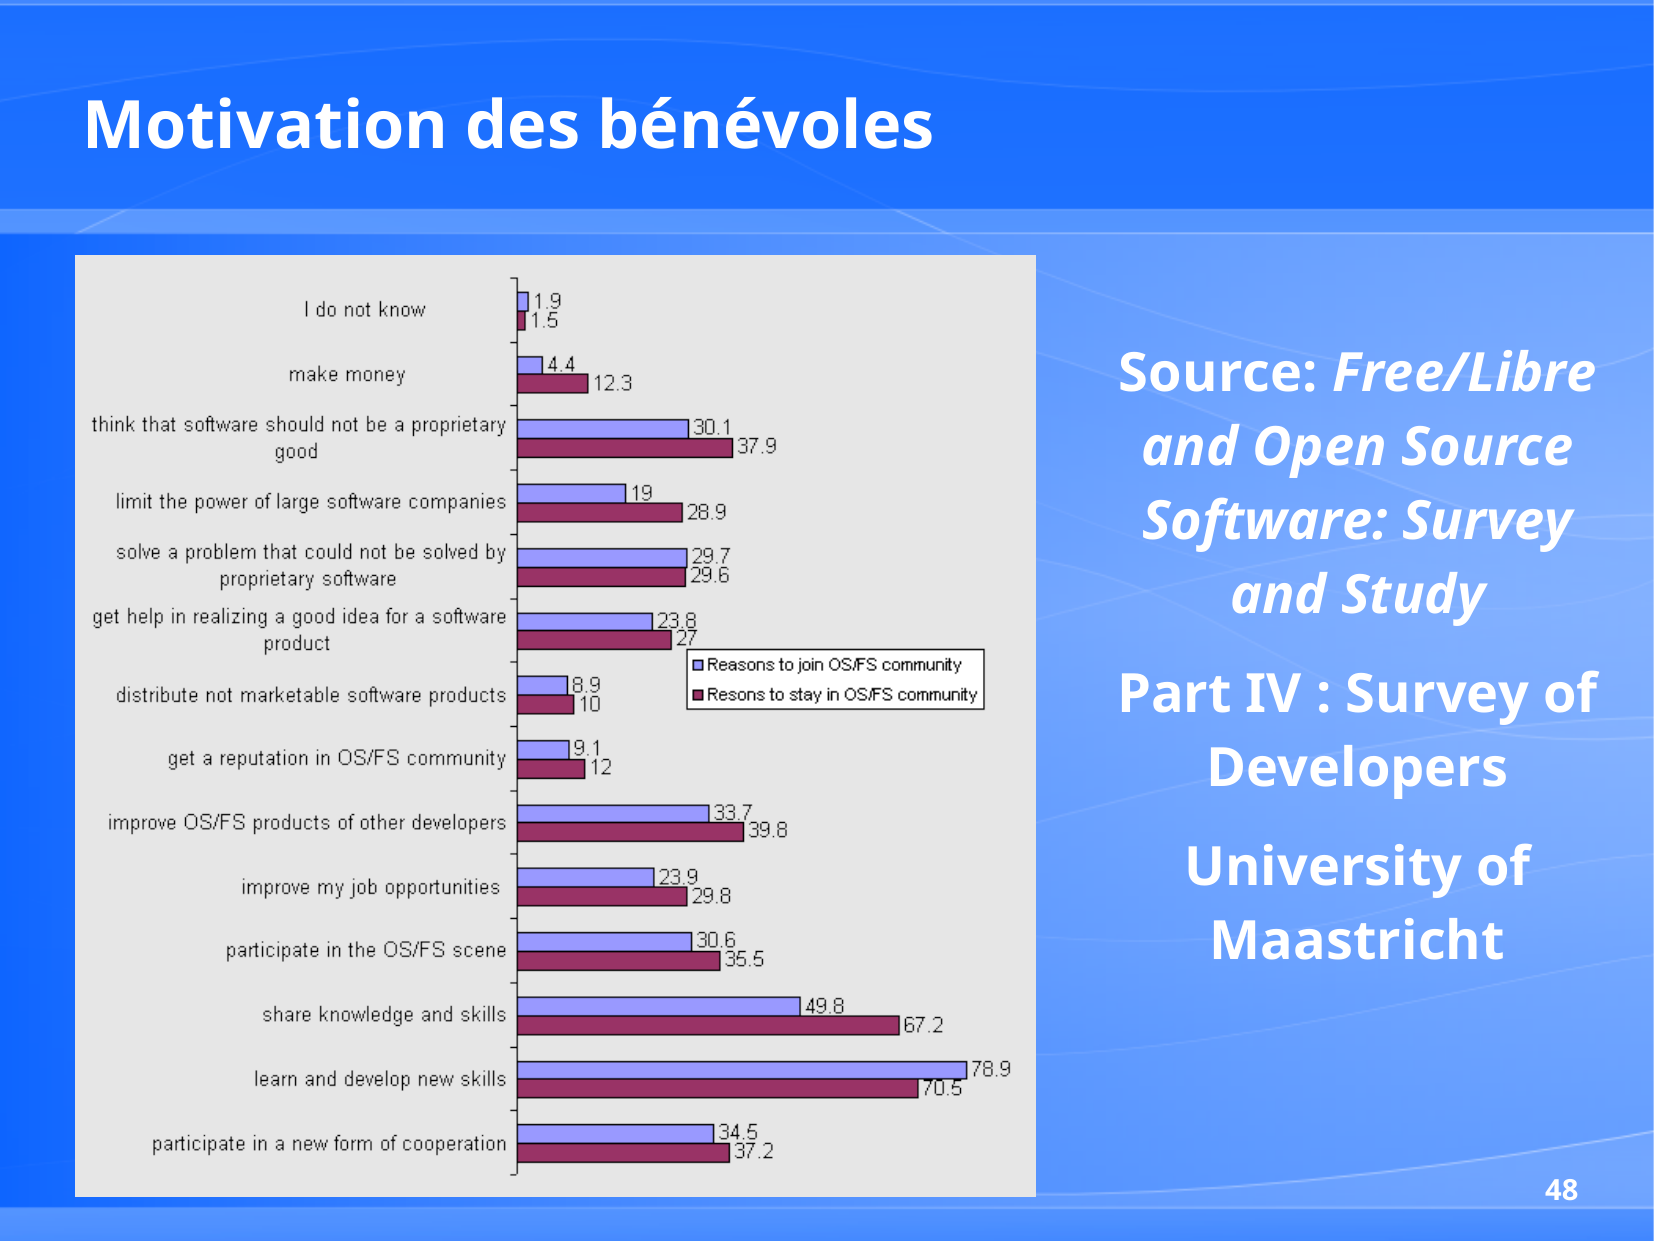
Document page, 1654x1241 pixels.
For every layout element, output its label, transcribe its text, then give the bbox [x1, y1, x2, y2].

picture [0, 0, 1654, 1241]
text_box Source: Free/Libre and Open Source Software: Survey and Study Part IV : Survey of Developers University of Maastricht [1100, 312, 1615, 1095]
title Motivation des bénévoles [23, 15, 1625, 229]
